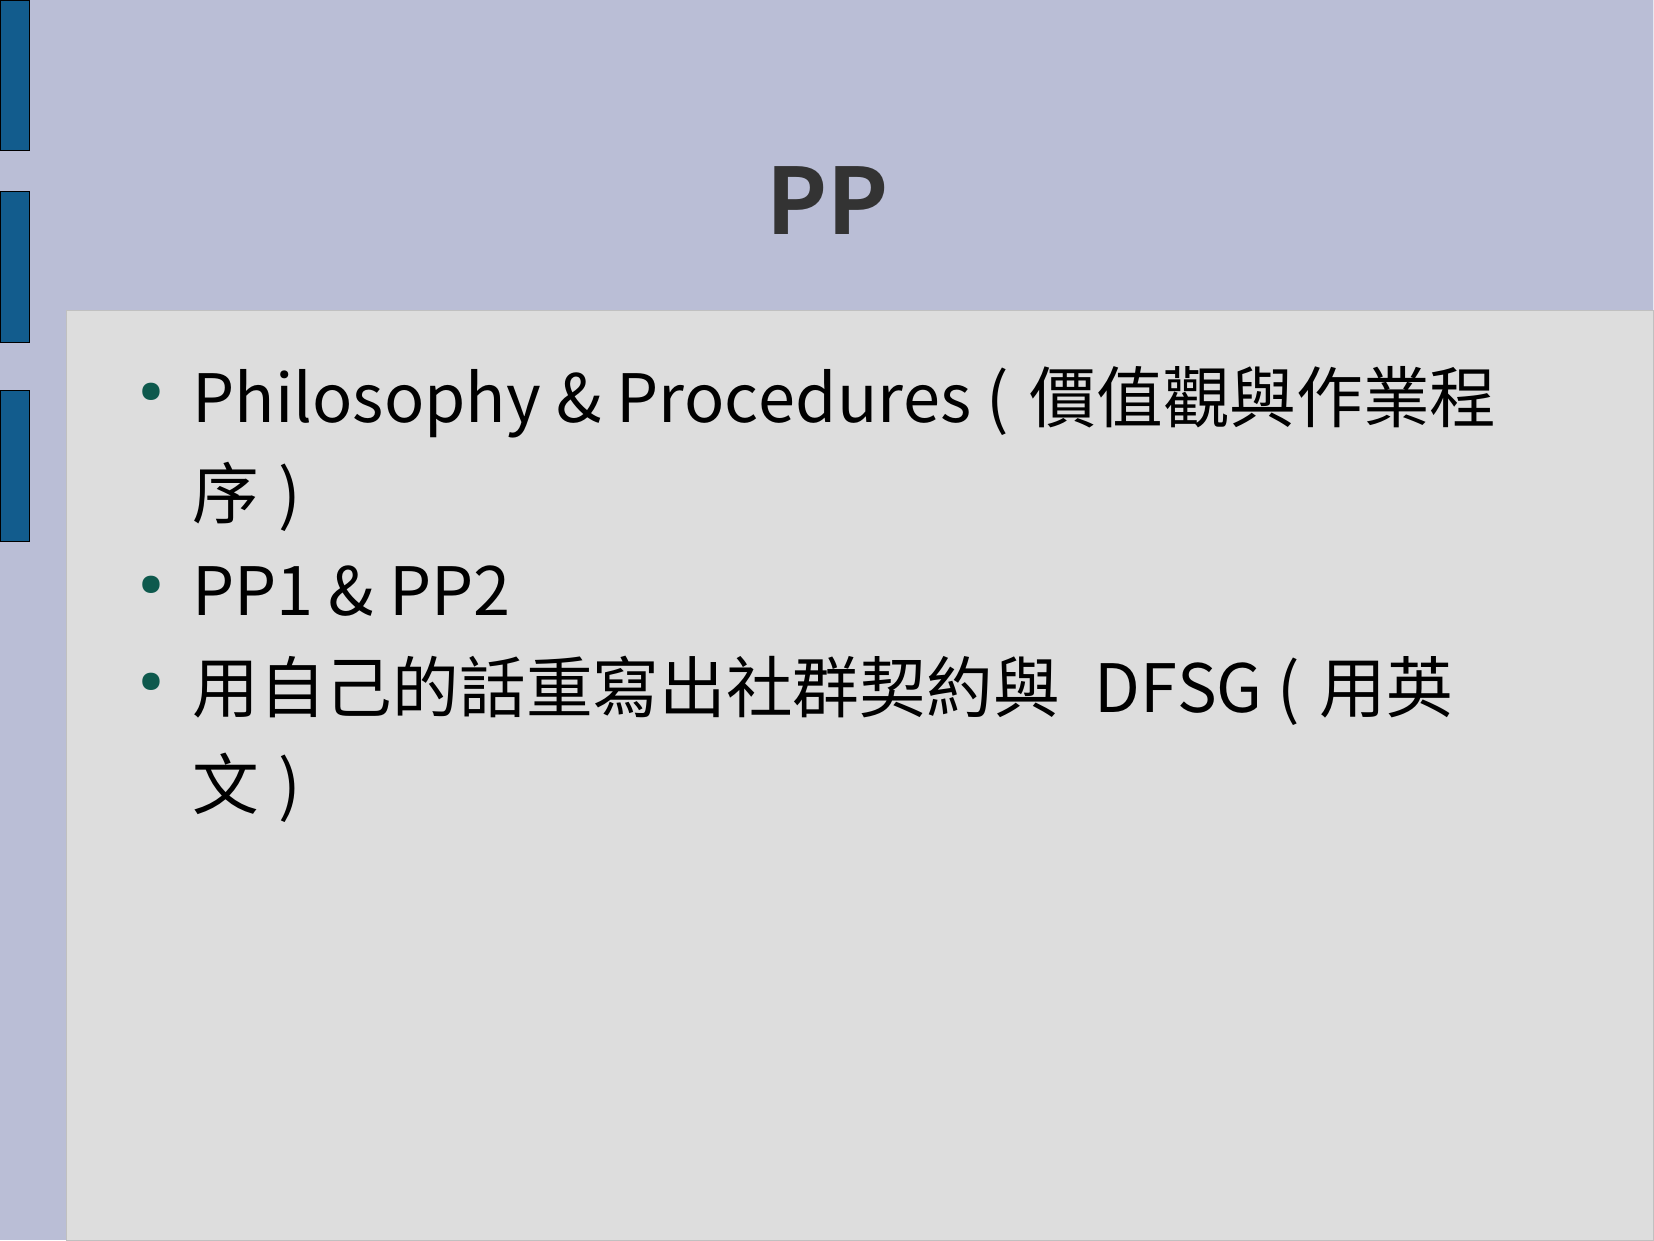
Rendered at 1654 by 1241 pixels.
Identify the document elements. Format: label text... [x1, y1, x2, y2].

title PP [121, 91, 1534, 299]
list Philosophy & Procedures (價值觀與作業程序) PP1 & PP2 用自己的話重寫出社群契約與 DFSG (用英文) [121, 344, 1534, 1164]
